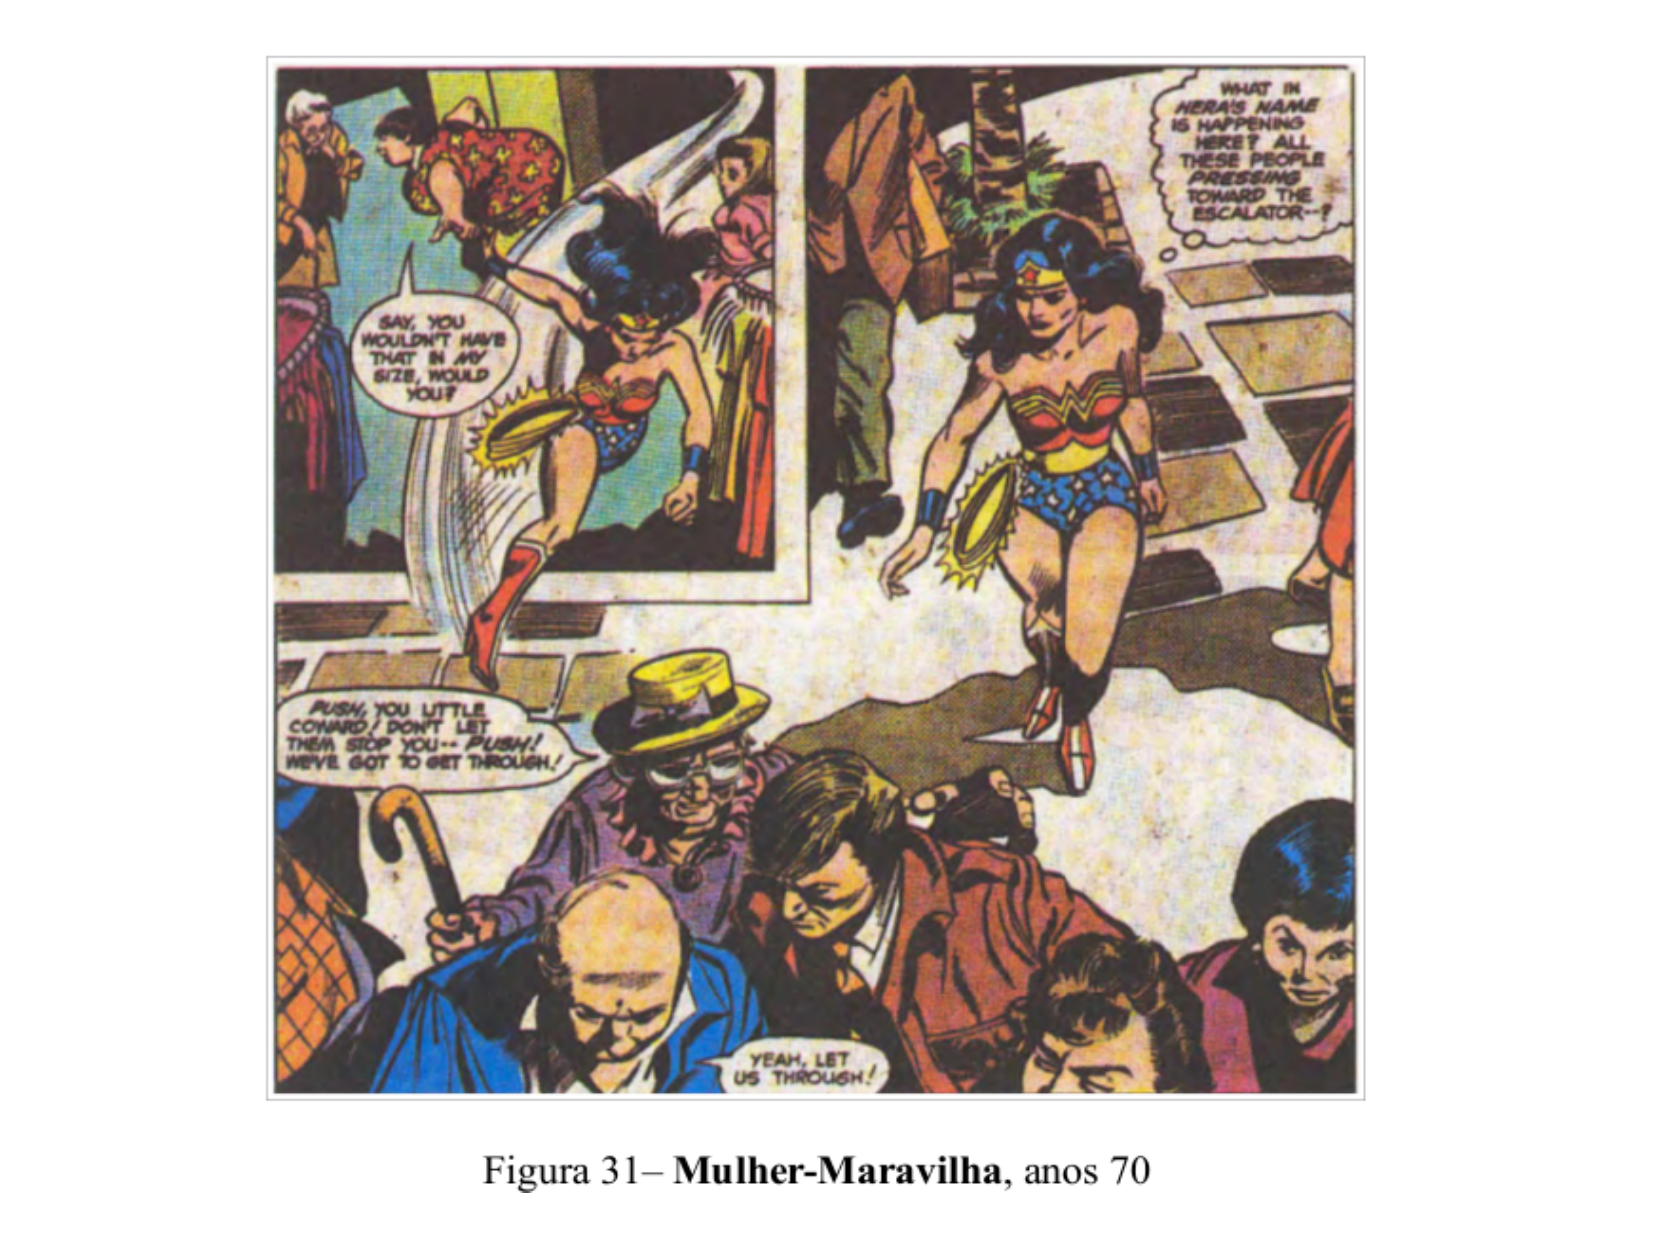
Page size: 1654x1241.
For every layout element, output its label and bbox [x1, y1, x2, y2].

picture [259, 49, 1383, 1193]
